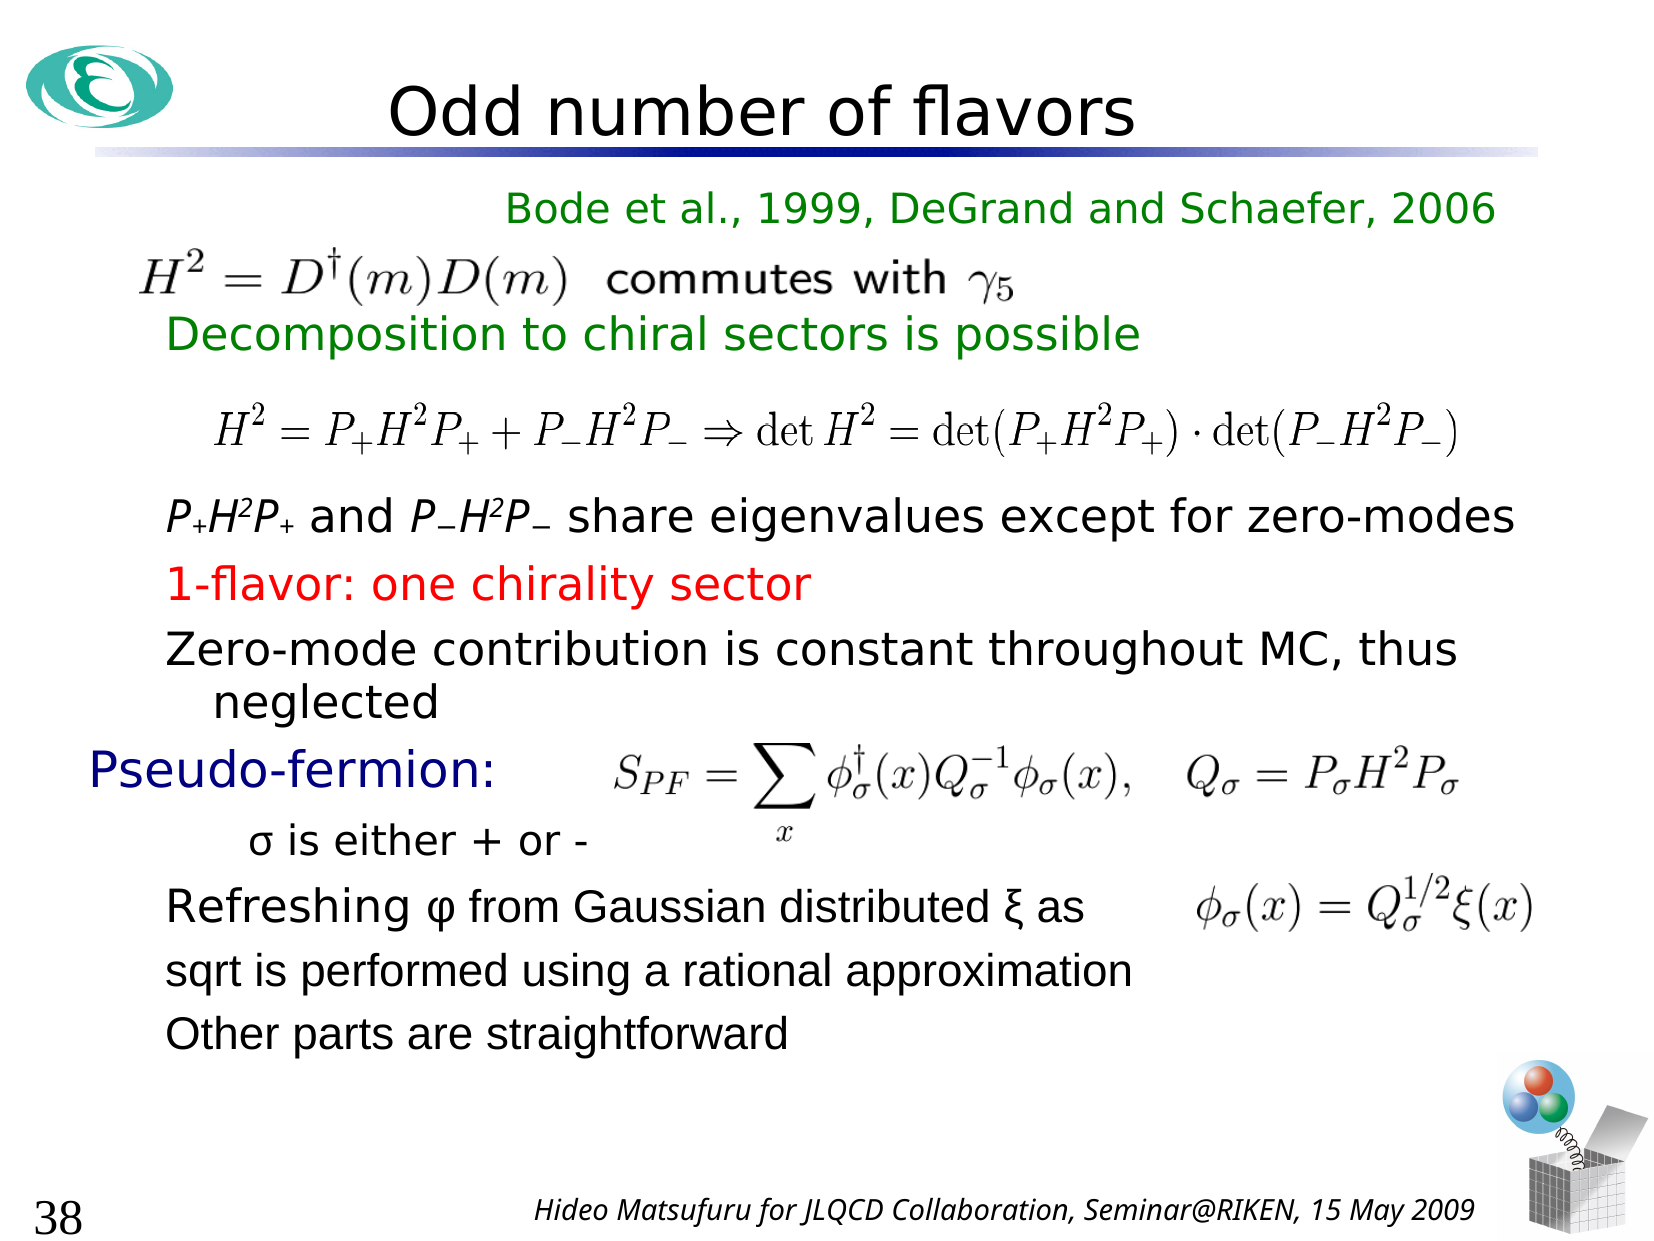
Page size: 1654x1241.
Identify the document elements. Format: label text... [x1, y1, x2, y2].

picture [1197, 872, 1532, 933]
picture [139, 247, 1013, 307]
picture [95, 147, 211, 157]
picture [614, 743, 1459, 842]
picture [1497, 1053, 1654, 1241]
picture [20, 37, 179, 136]
list Bode et al., 1999, DeGrand and Schaefer, 2006 Decomposition to chiral sectors is possible P+H2P+ and P−H2P− share eigenvalues except for zero-modes 1-flavor: one chirality sector Zero-mode contribution is constant throughout MC, thus neglected Pseudo-fermion: σ is either + or - Refreshing φ from Gaussian distributed ξ as sqrt is performed using a rational approximation Other parts are straightforward [70, 177, 1626, 1074]
title Odd number of flavors [211, 63, 1315, 162]
picture [1315, 147, 1538, 157]
picture [214, 402, 1456, 459]
